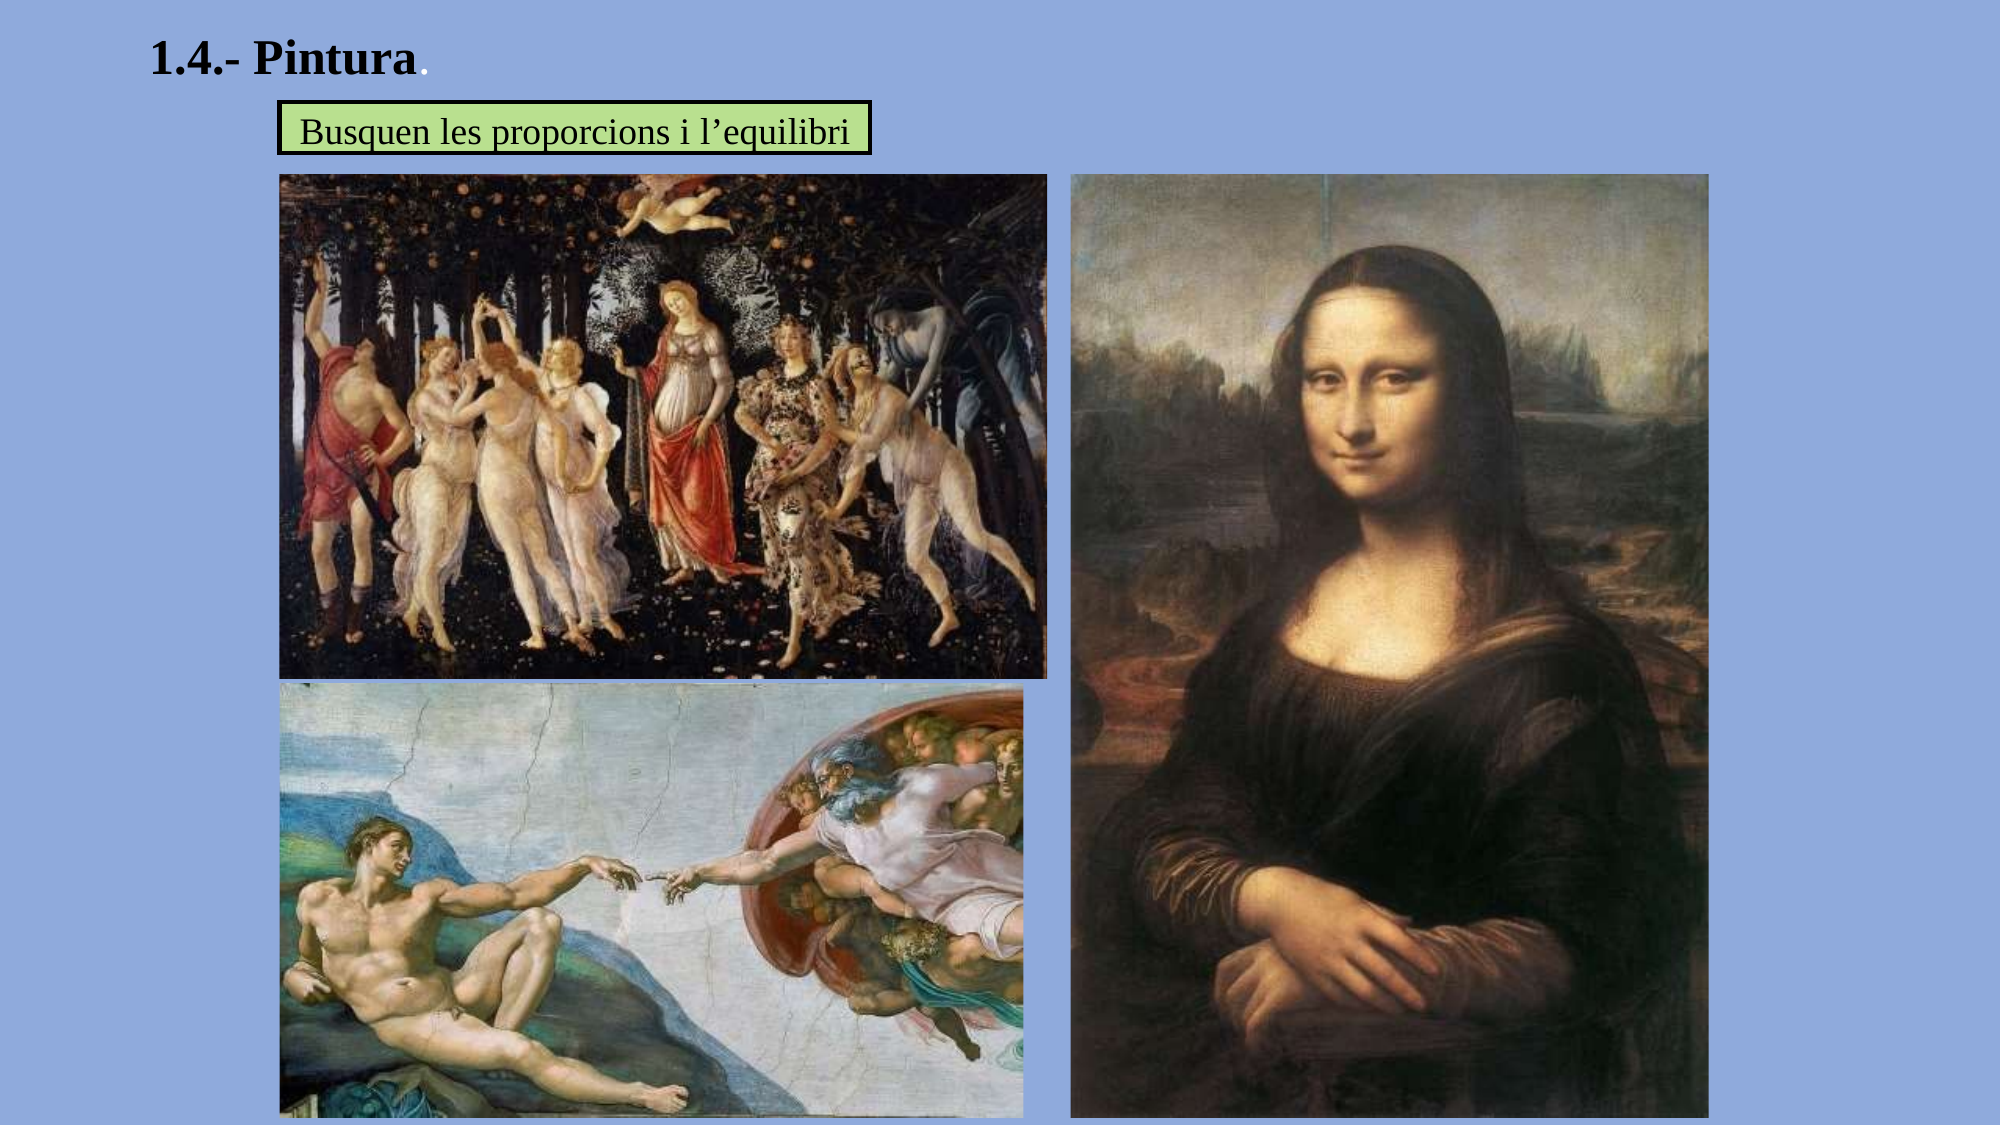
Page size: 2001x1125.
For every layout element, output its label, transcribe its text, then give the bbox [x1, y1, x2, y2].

text_box [280, 683, 1023, 1118]
text_box [1071, 174, 1709, 1118]
text_box [279, 174, 1047, 679]
text_box 1.4.- Pintura. [147, 22, 1134, 86]
text_box Busquen les proporcions i l’equilibri [279, 101, 871, 154]
